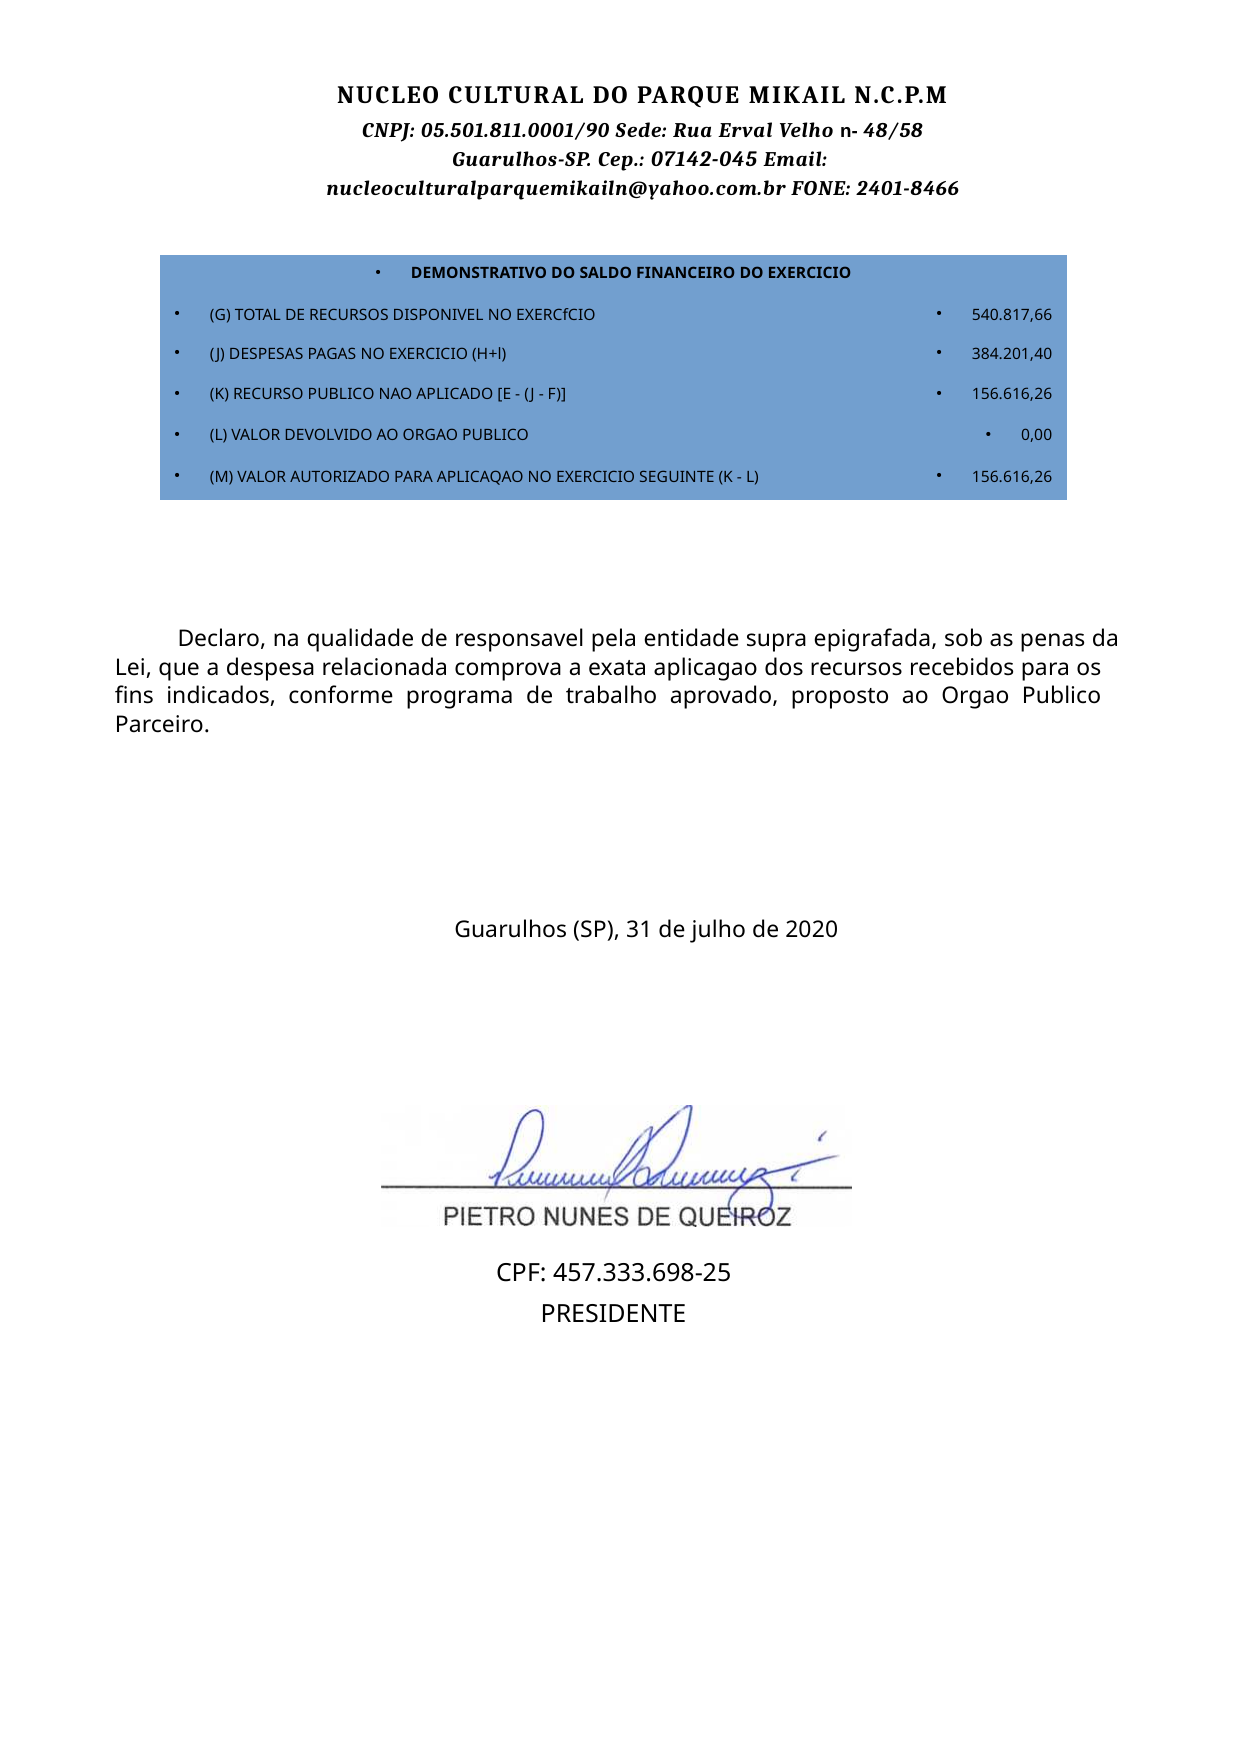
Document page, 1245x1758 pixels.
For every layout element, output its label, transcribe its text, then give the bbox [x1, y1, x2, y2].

text_box CPF: 457.333.698-25 PRESIDENTE [496, 1245, 737, 1311]
table_cell (L) VALOR DEVOLVIDO AO ORGAO PUBLICO [160, 417, 807, 458]
table_cell 0,00 [807, 417, 1067, 458]
table_cell 540.817,66 [807, 296, 1067, 336]
text_box Declaro, na qualidade de responsavel pela entidade supra epigrafada, sob as penas da Lei, que a despesa relacionada comprova a exata aplicagao dos recursos recebidos para os fins indicados, conforme programa de trabalho aprovado, proposto ao Orgao Publico Parceiro. [115, 623, 1121, 734]
table_cell 384.201,40 [807, 336, 1067, 376]
text_box Guarulhos (SP), 31 de julho de 2020 [443, 915, 851, 945]
text_box NUCLEO CULTURAL DO PARQUE MIKAIL N.C.P.M CNPJ: 05.501.811.0001/90 Sede: Rua Erval Velho n- 48/58 Guarulhos-SP. Cep.: 07142-045 Email: nucleoculturalparquemikailn@yahoo.com.br FONE: 2401-8466 [315, 78, 971, 251]
table_cell (J) DESPESAS PAGAS NO EXERCICIO (H+l) [160, 336, 807, 376]
table_header DEMONSTRATIVO DO SALDO FINANCEIRO DO EXERCICIO [160, 255, 1067, 296]
table_cell (M) VALOR AUTORIZADO PARA APLICAQAO NO EXERCICIO SEGUINTE (K - L) [160, 458, 807, 500]
table_cell 156.616,26 [807, 458, 1067, 500]
picture [381, 1105, 852, 1227]
table_cell 156.616,26 [807, 376, 1067, 417]
table_cell (K) RECURSO PUBLICO NAO APLICADO [E - (J - F)] [160, 376, 807, 417]
table_cell (G) TOTAL DE RECURSOS DISPONIVEL NO EXERCfCIO [160, 296, 807, 336]
